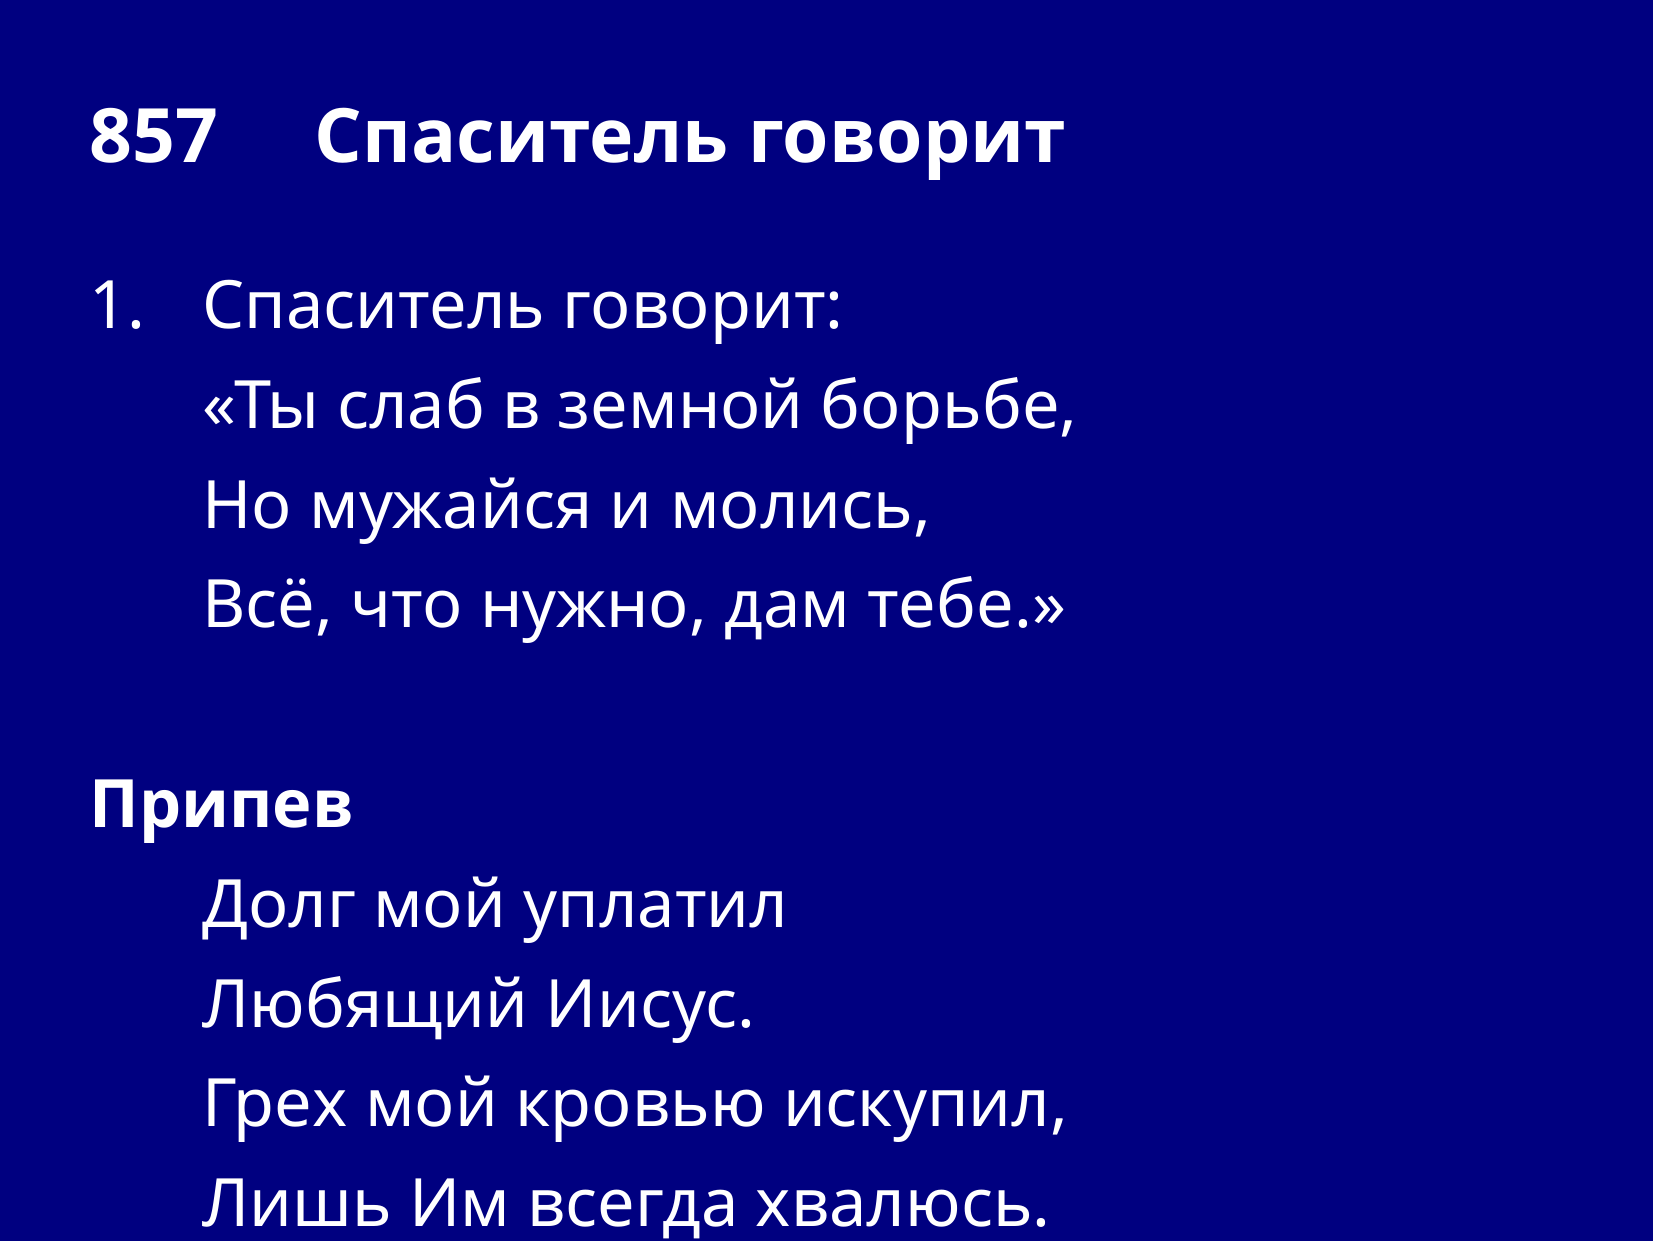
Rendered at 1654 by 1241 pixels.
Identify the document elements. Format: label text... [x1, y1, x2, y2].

text_box 1. Спаситель говорит: «Ты слаб в земной борьбе, Но мужайся и молись, Всё, что нужно, дам тебе.» Припев Долг мой уплатил Любящий Иисус. Грех мой кровью искупил, Лишь Им всегда хвалюсь. [75, 188, 1576, 1163]
text_box 857 Спаситель говорит [75, 75, 1576, 188]
